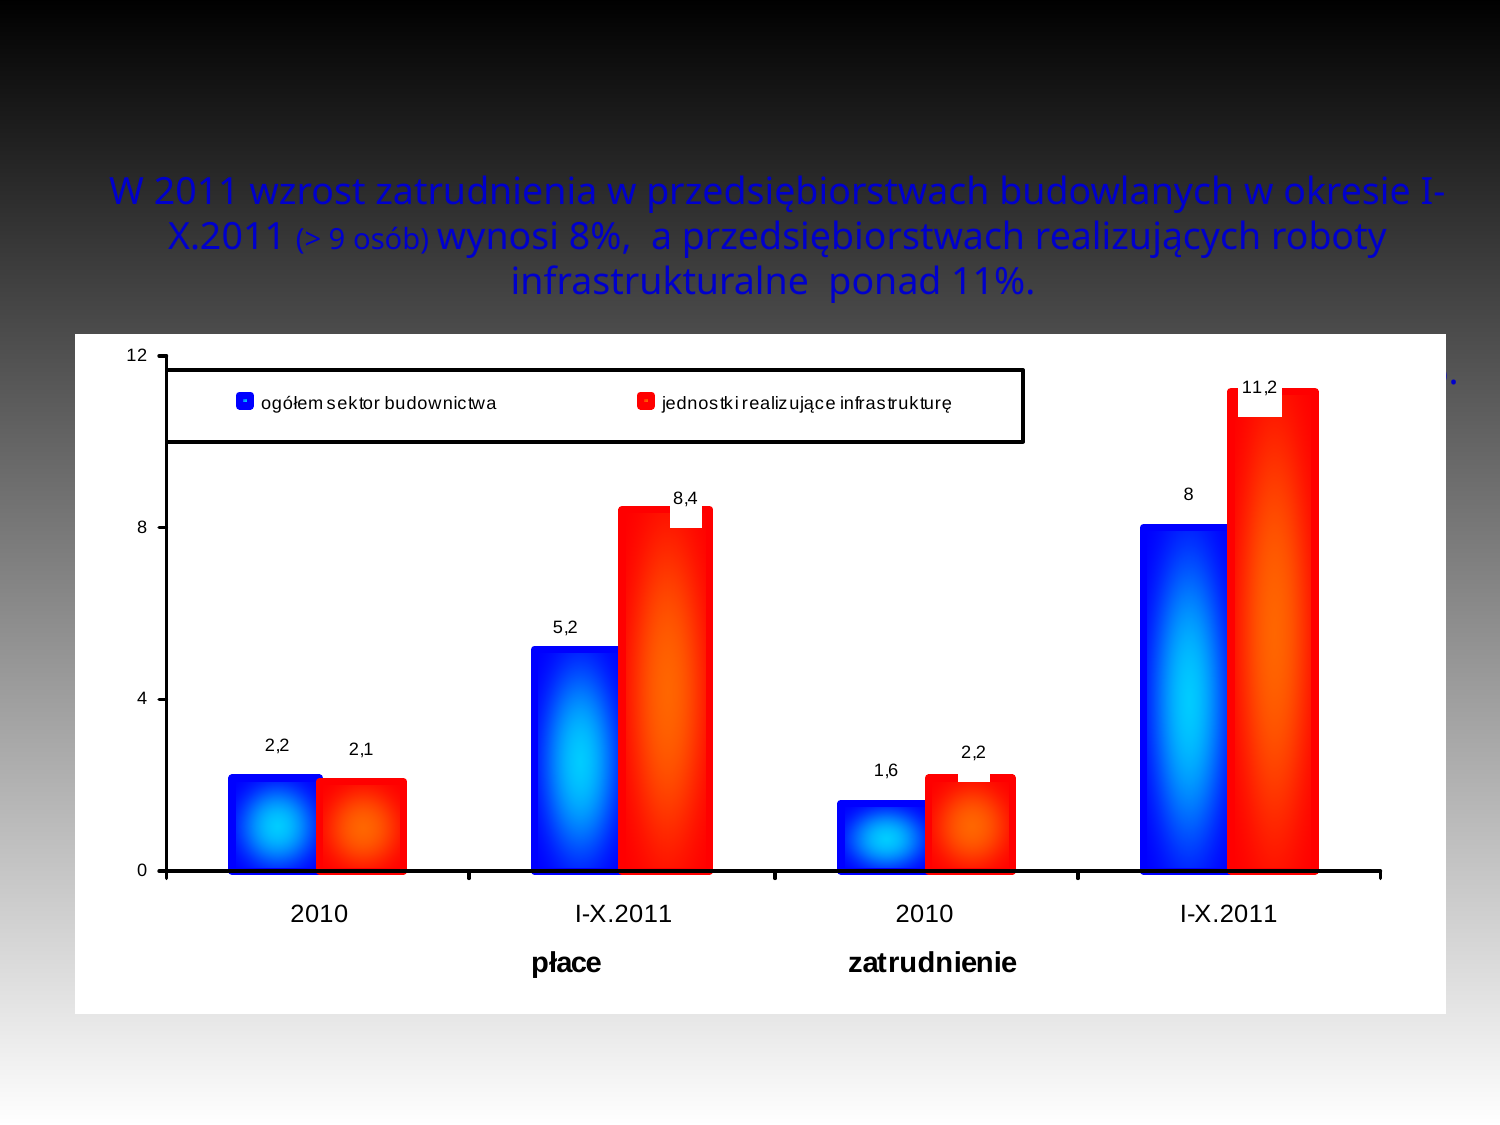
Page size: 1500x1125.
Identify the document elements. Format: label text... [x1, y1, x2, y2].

chart [57, 316, 1465, 1029]
title W 2011 wzrost zatrudnienia w przedsiębiorstwach budowlanych w okresie I-X.2011 (> 9 osób) wynosi 8%, a przedsiębiorstwach realizujących roboty infrastrukturalne ponad 11%. Wzrost średnich płac w budownictwie ogółem 5,2%, a w infrastrukturze 8,4%. [0, 0, 1500, 305]
